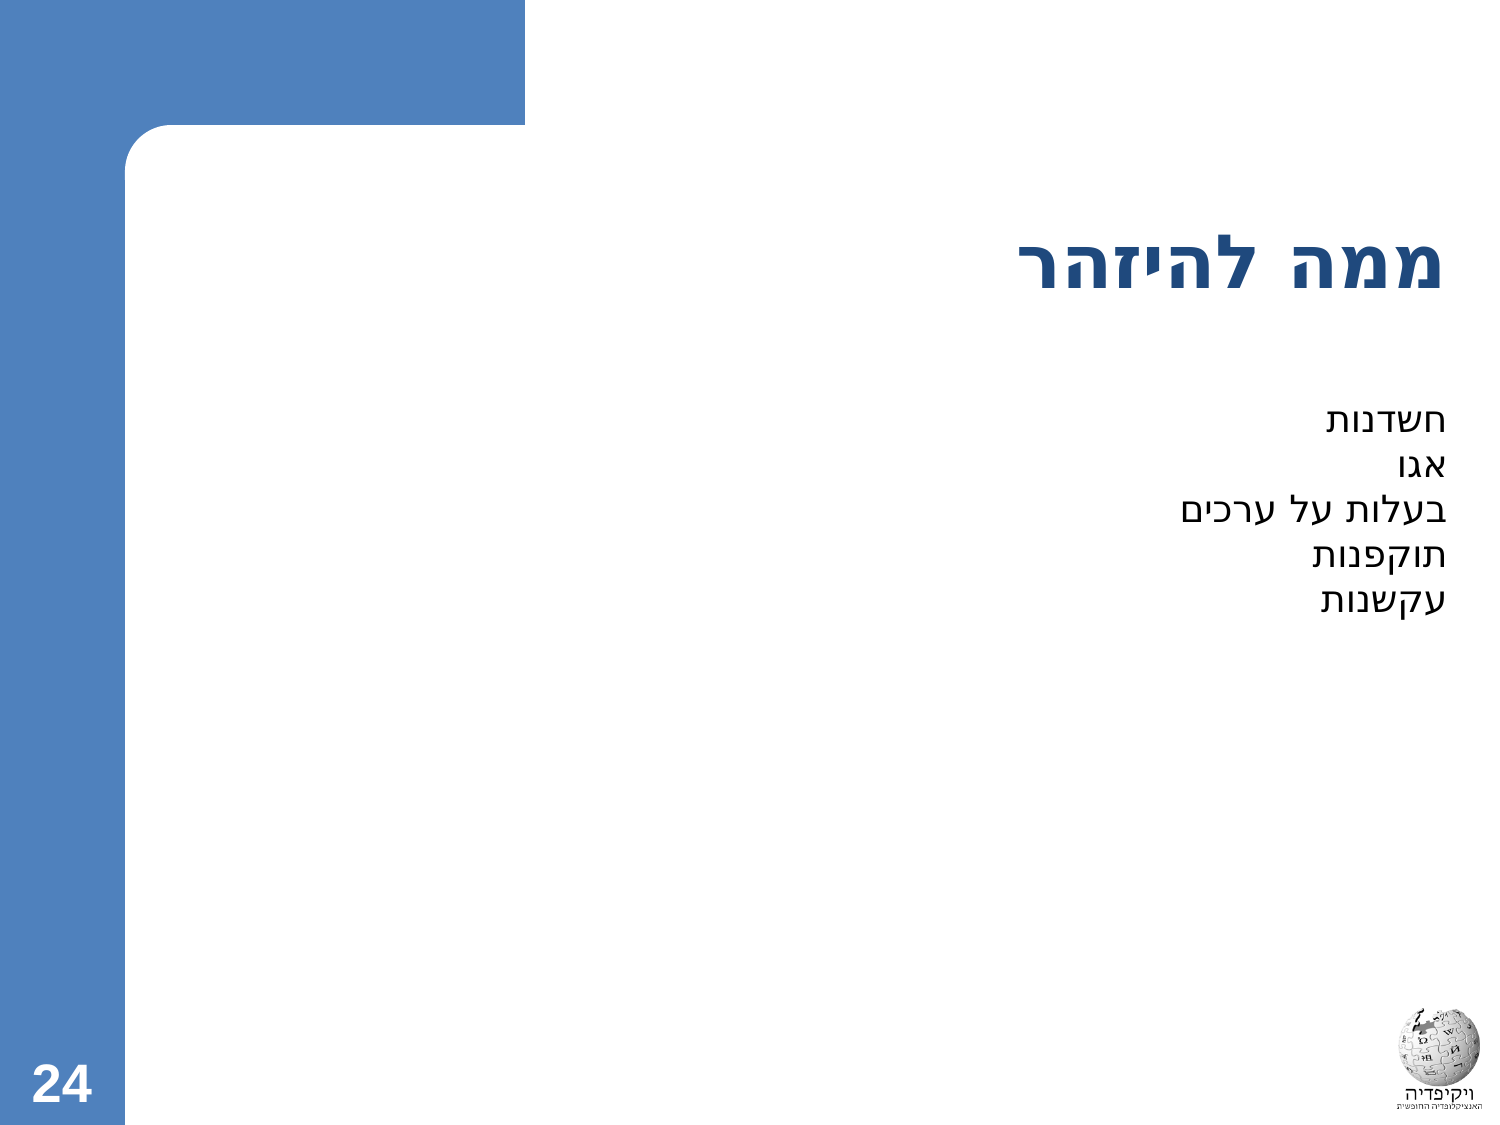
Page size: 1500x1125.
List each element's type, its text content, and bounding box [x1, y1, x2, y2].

picture [1394, 1007, 1484, 1110]
slide_number <number> [13, 363, 111, 1121]
list חשדנות אגו בעלות על ערכים תוקפנות עקשנות [150, 387, 1463, 1000]
title ממה להיזהר [150, 125, 1463, 313]
